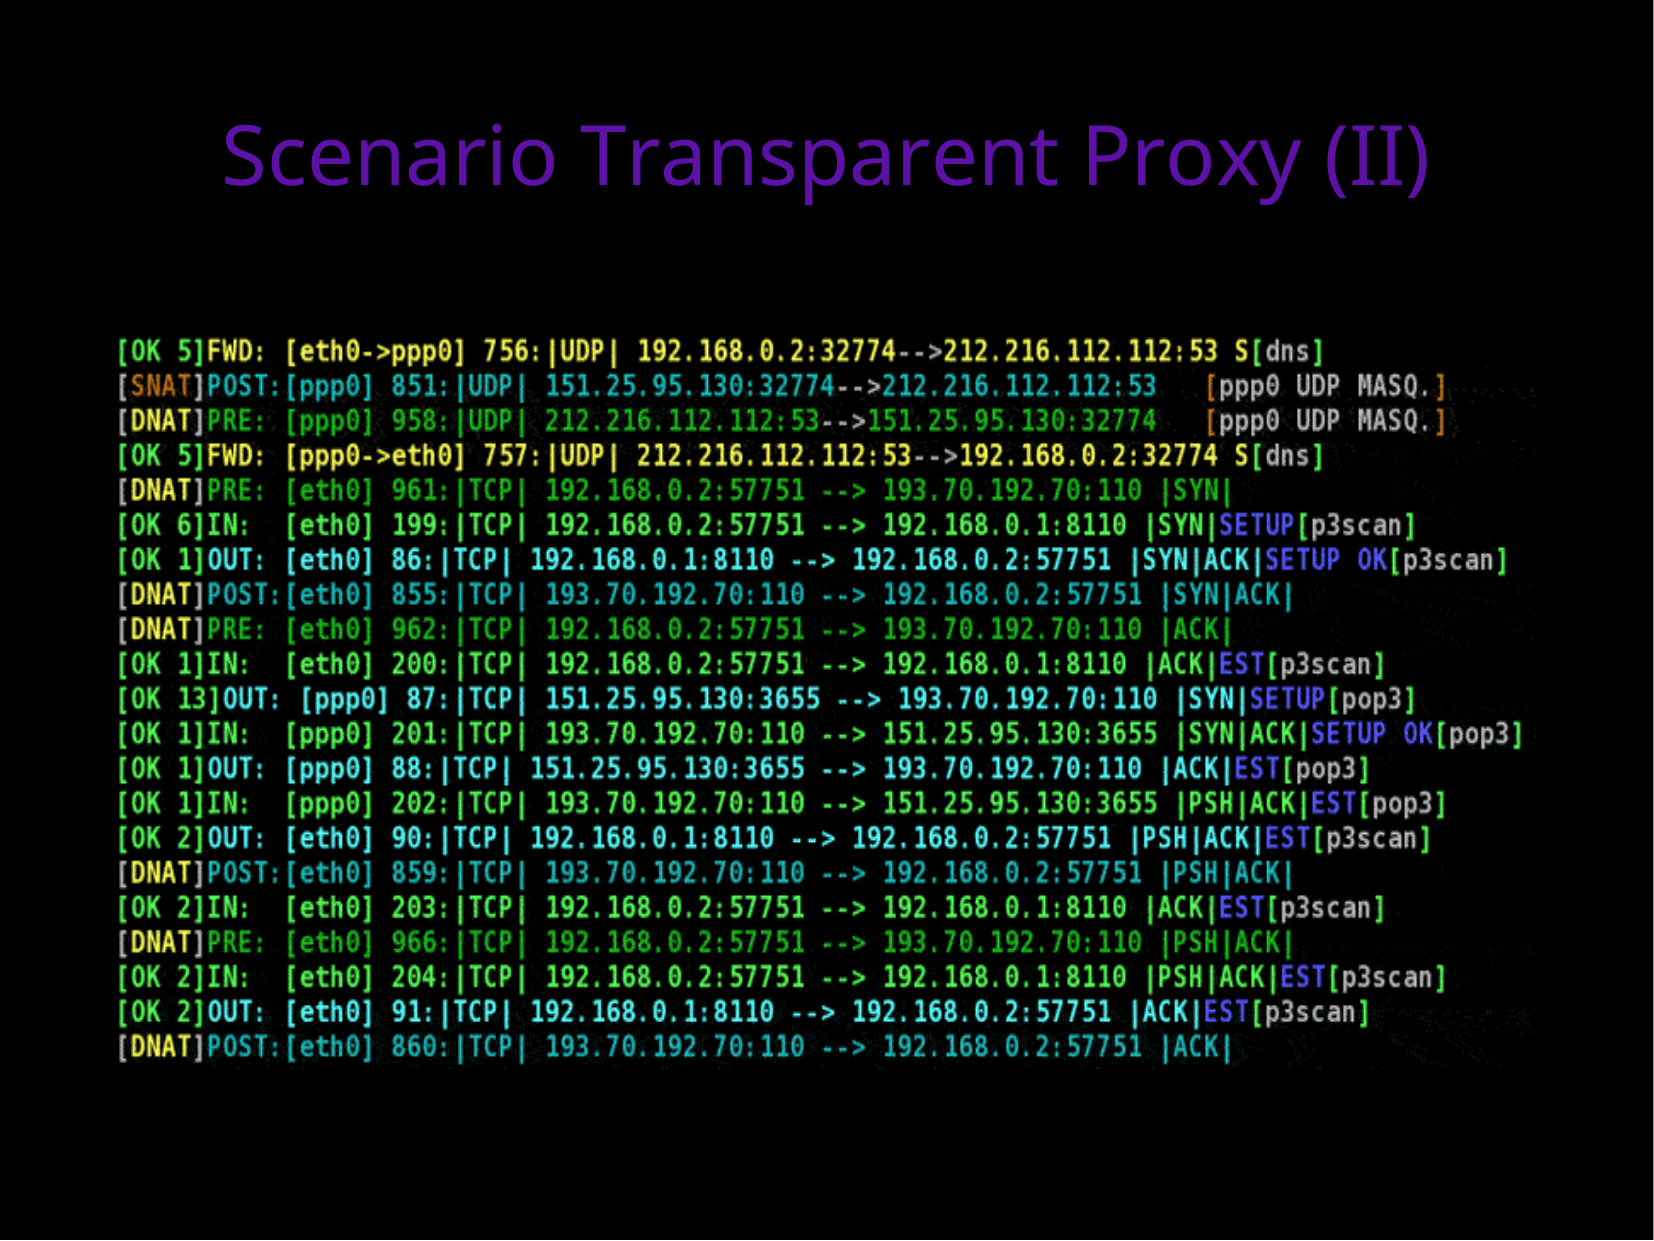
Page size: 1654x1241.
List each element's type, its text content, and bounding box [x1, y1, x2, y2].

picture [118, 324, 1536, 1069]
title Scenario Transparent Proxy (II) [82, 49, 1571, 257]
